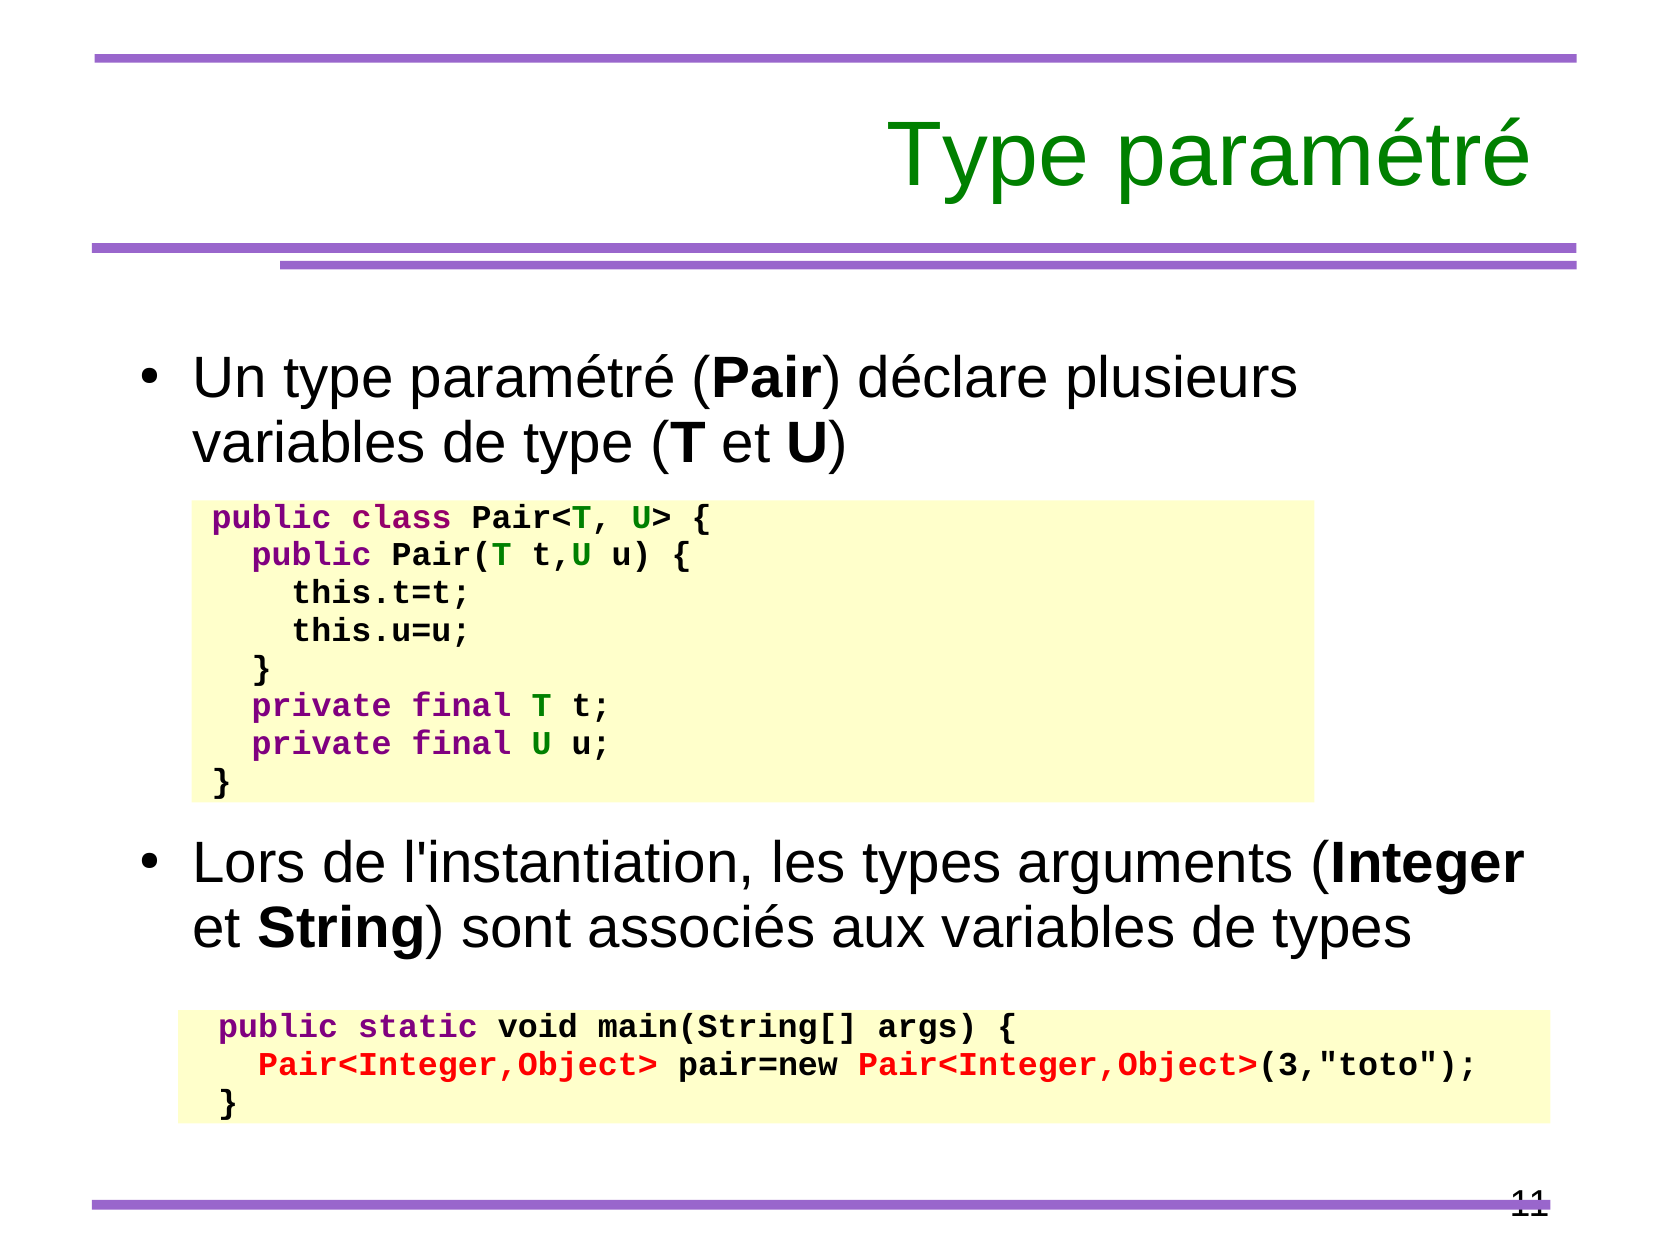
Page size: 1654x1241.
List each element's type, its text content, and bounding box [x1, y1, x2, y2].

text_box public class Pair<T, U> { public Pair(T t,U u) { this.t=t; this.u=u; } private final T t; private final U u; } [191, 500, 1315, 803]
text_box public static void main(String[] args) { Pair<Integer,Object> pair=new Pair<Integer,Object>(3,"toto"); } [178, 1010, 1551, 1124]
list Un type paramétré (Pair) déclare plusieurs variables de type (T et U) Lors de l'instantiation, les types arguments (Integer et String) sont associés aux variables de types [121, 344, 1534, 979]
title Type paramétré [121, 49, 1534, 257]
